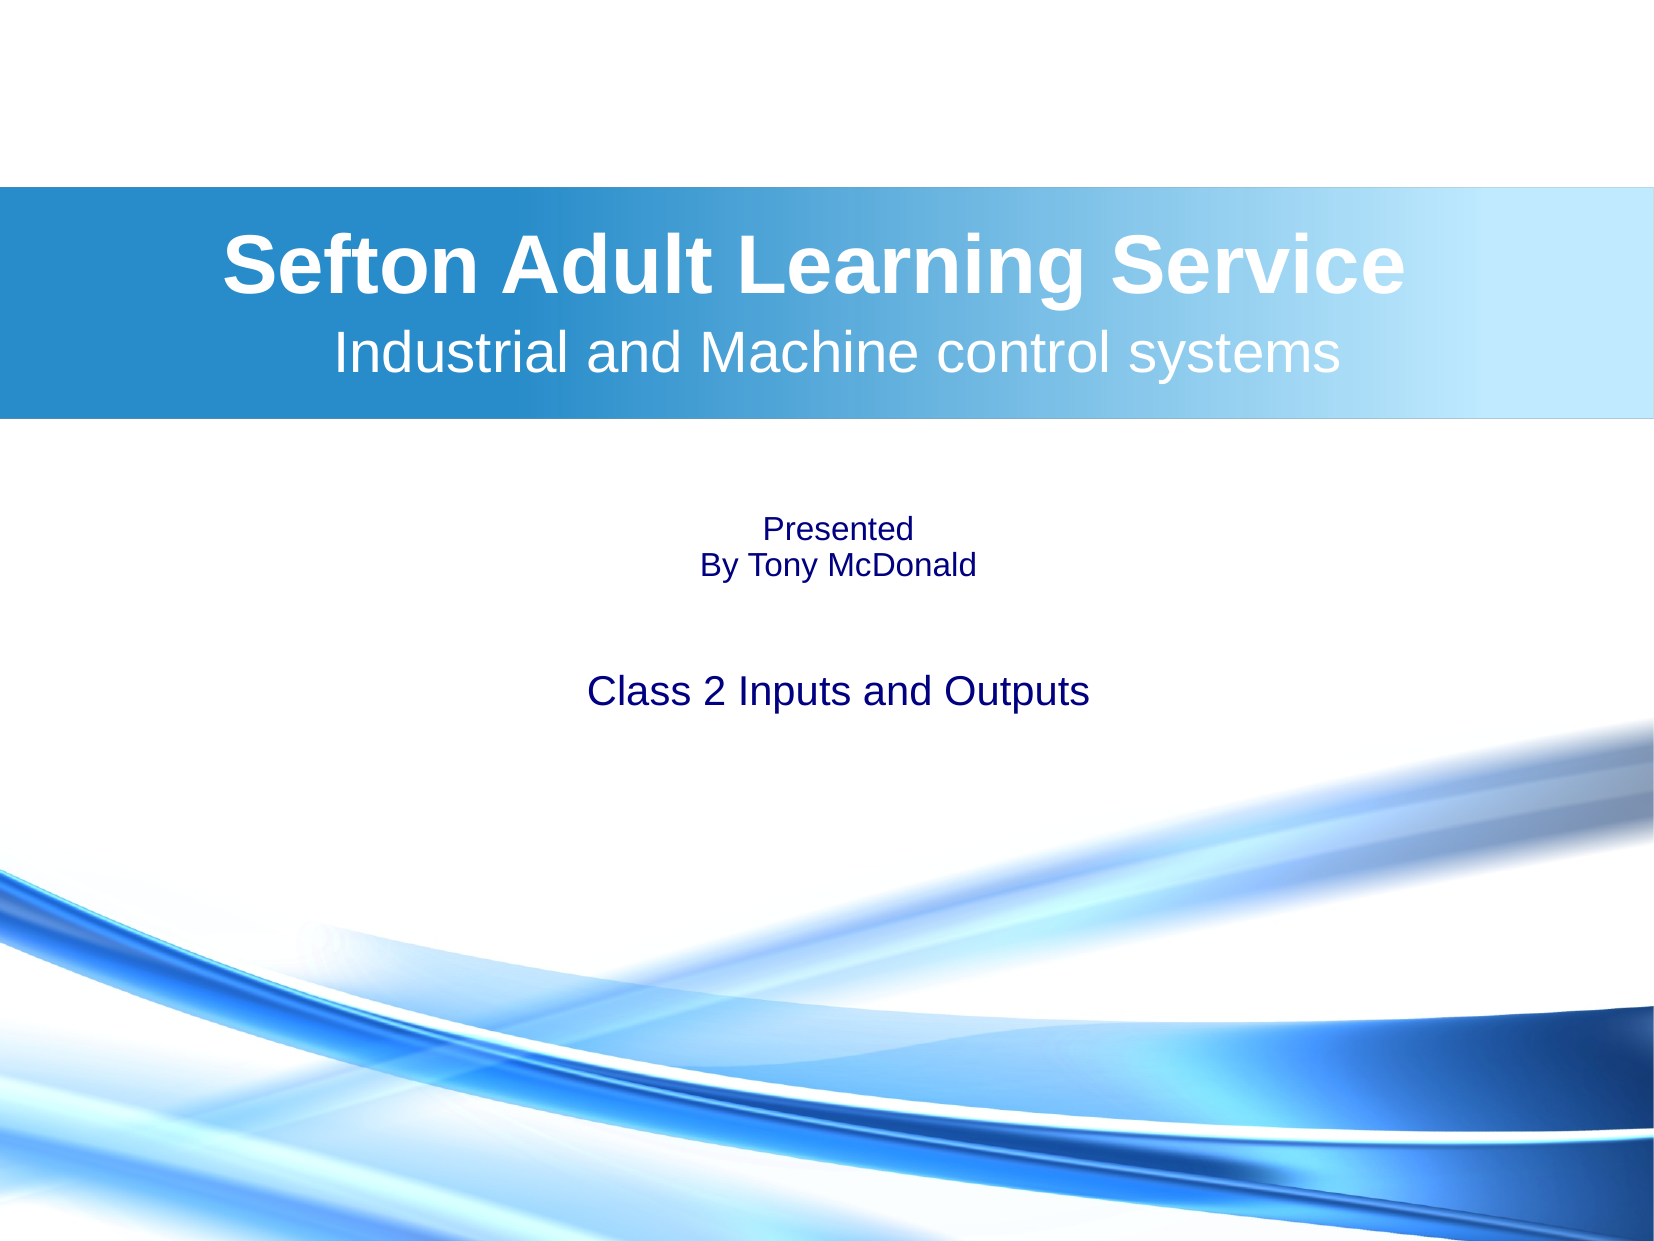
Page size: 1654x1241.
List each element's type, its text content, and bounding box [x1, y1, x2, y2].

picture [0, 0, 1654, 1241]
text_box Presented By Tony McDonald Class 2 Inputs and Outputs [248, 502, 1430, 1217]
text_box Industrial and Machine control systems [93, 313, 1583, 390]
text_box Sefton Adult Learning Service [93, 187, 1536, 343]
